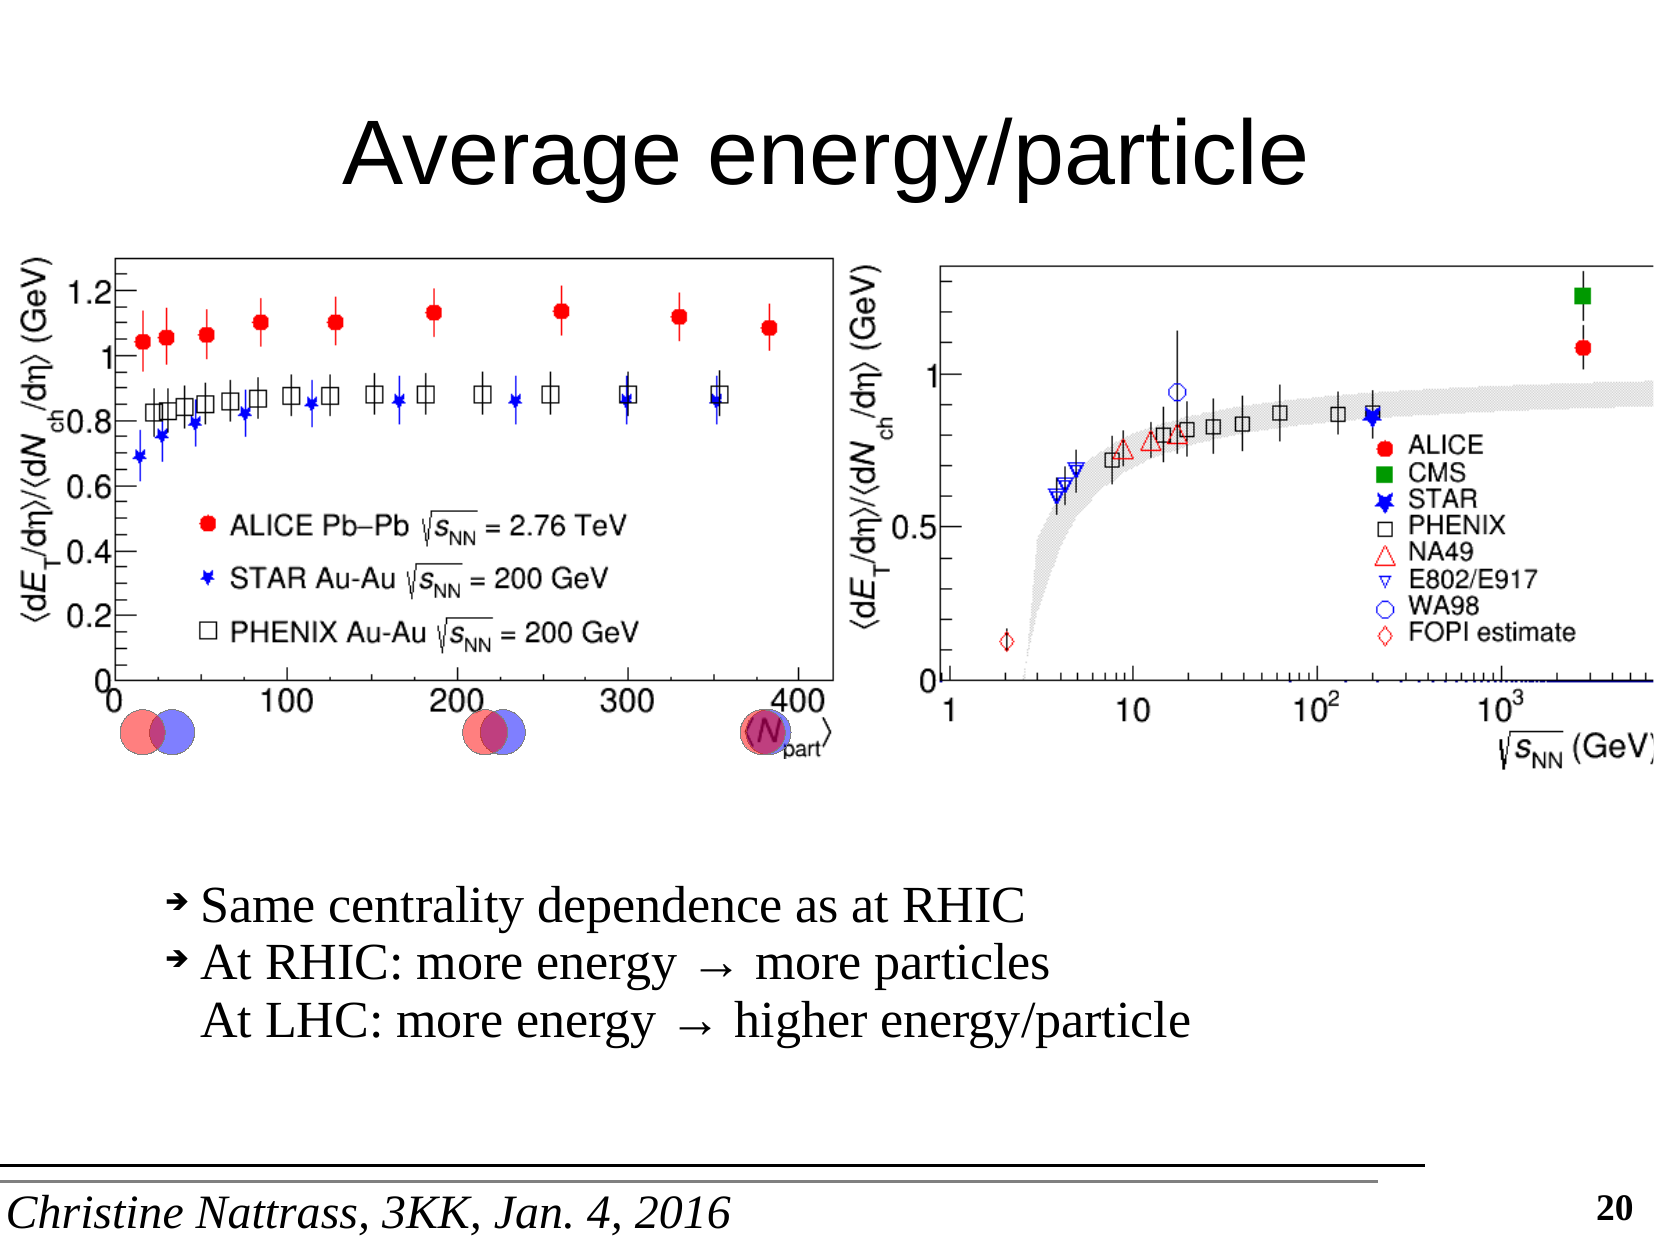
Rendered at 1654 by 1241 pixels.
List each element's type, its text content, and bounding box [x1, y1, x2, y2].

title Average energy/particle [82, 49, 1571, 257]
text_box [120, 709, 195, 755]
picture [15, 240, 1654, 774]
text_box [740, 709, 792, 755]
text_box Same centrality dependence as at RHIC At RHIC: more energy → more particles At LHC: more energy → higher energy/particle [150, 868, 1591, 1186]
text_box [462, 709, 526, 755]
